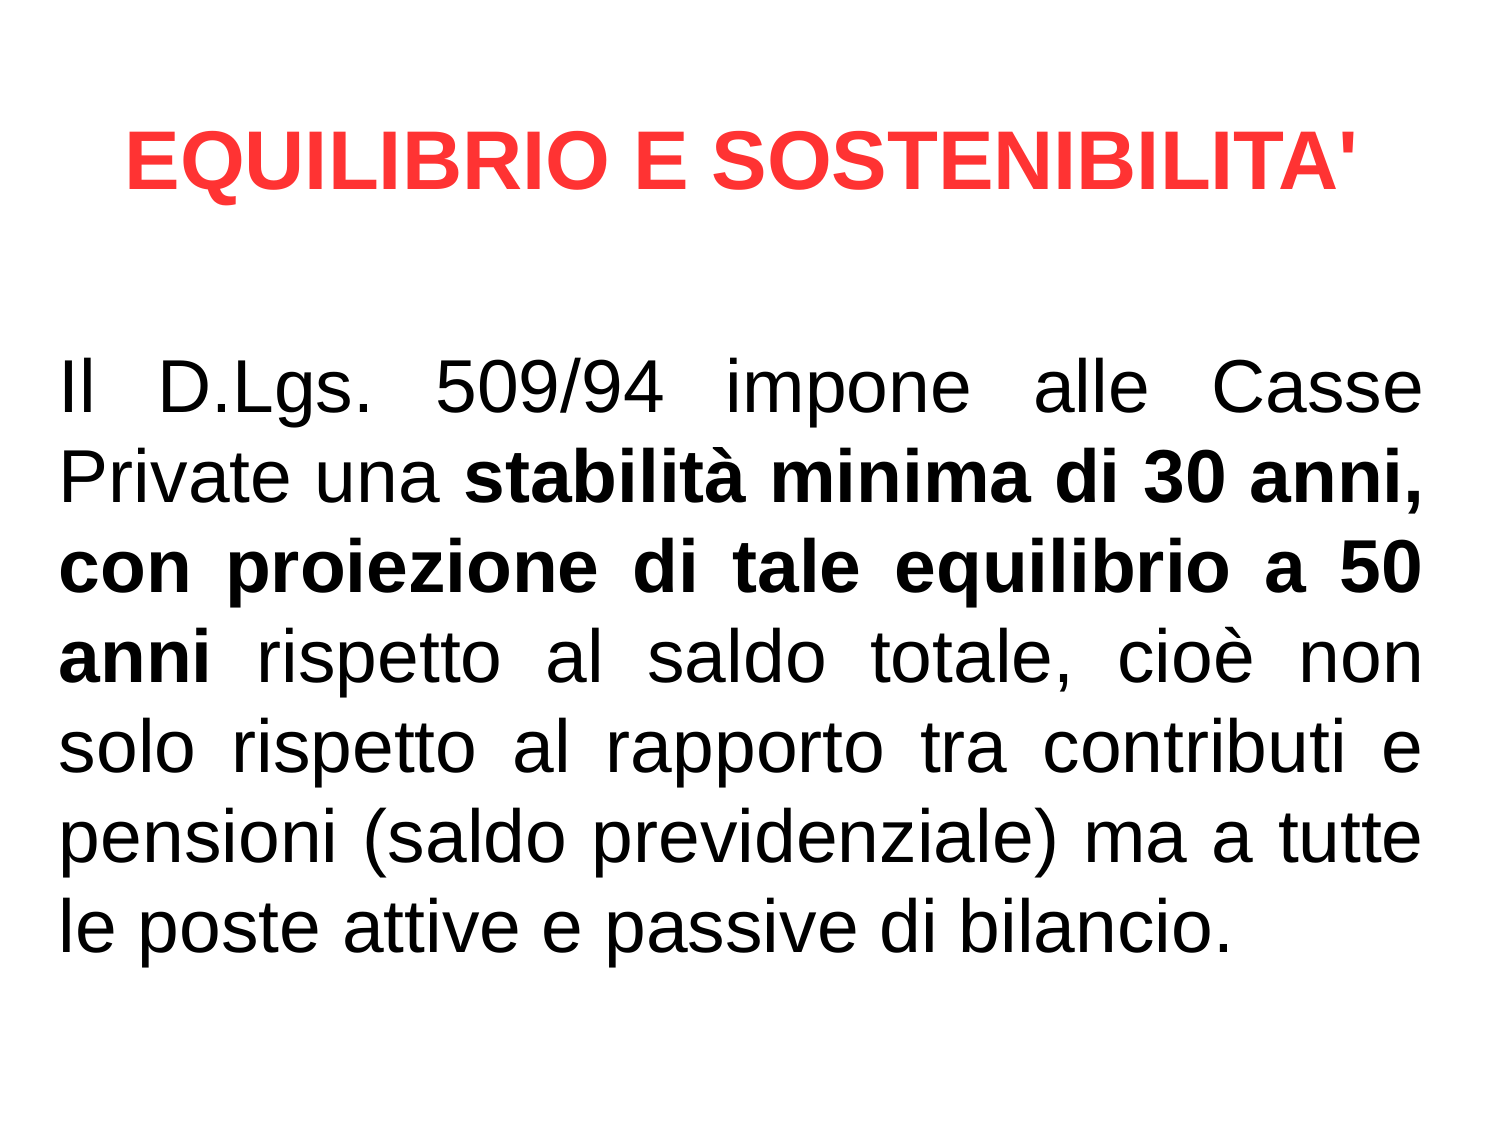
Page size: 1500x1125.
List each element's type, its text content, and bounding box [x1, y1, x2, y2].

list EQUILIBRIO E SOSTENIBILITA' Il D.Lgs. 509/94 impone alle Casse Private una stabilità minima di 30 anni, con proiezione di tale equilibrio a 50 anni rispetto al saldo totale, cioè non solo rispetto al rapporto tra contributi e pensioni (saldo previdenziale) ma a tutte le poste attive e passive di bilancio. [59, 106, 1425, 1006]
